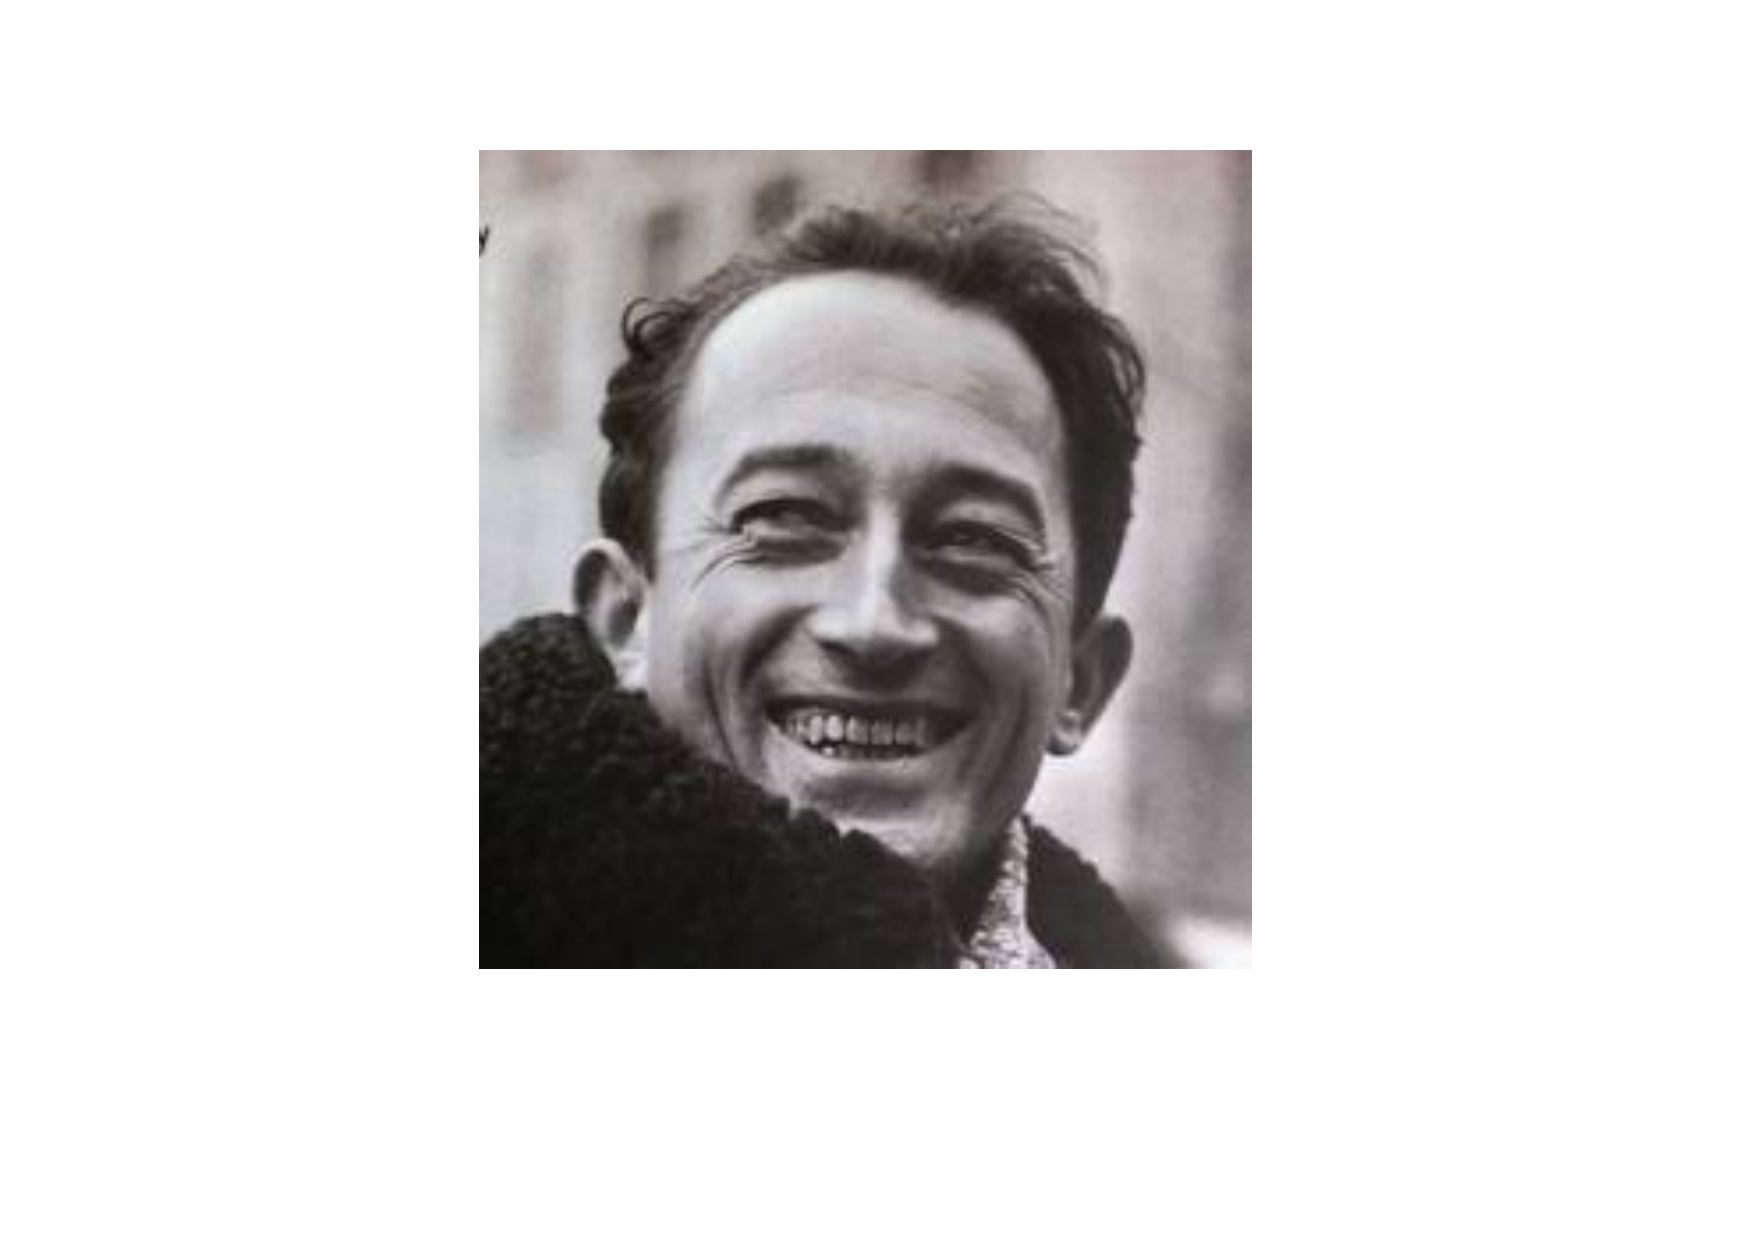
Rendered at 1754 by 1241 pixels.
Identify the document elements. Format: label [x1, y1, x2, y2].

picture [479, 150, 1252, 969]
